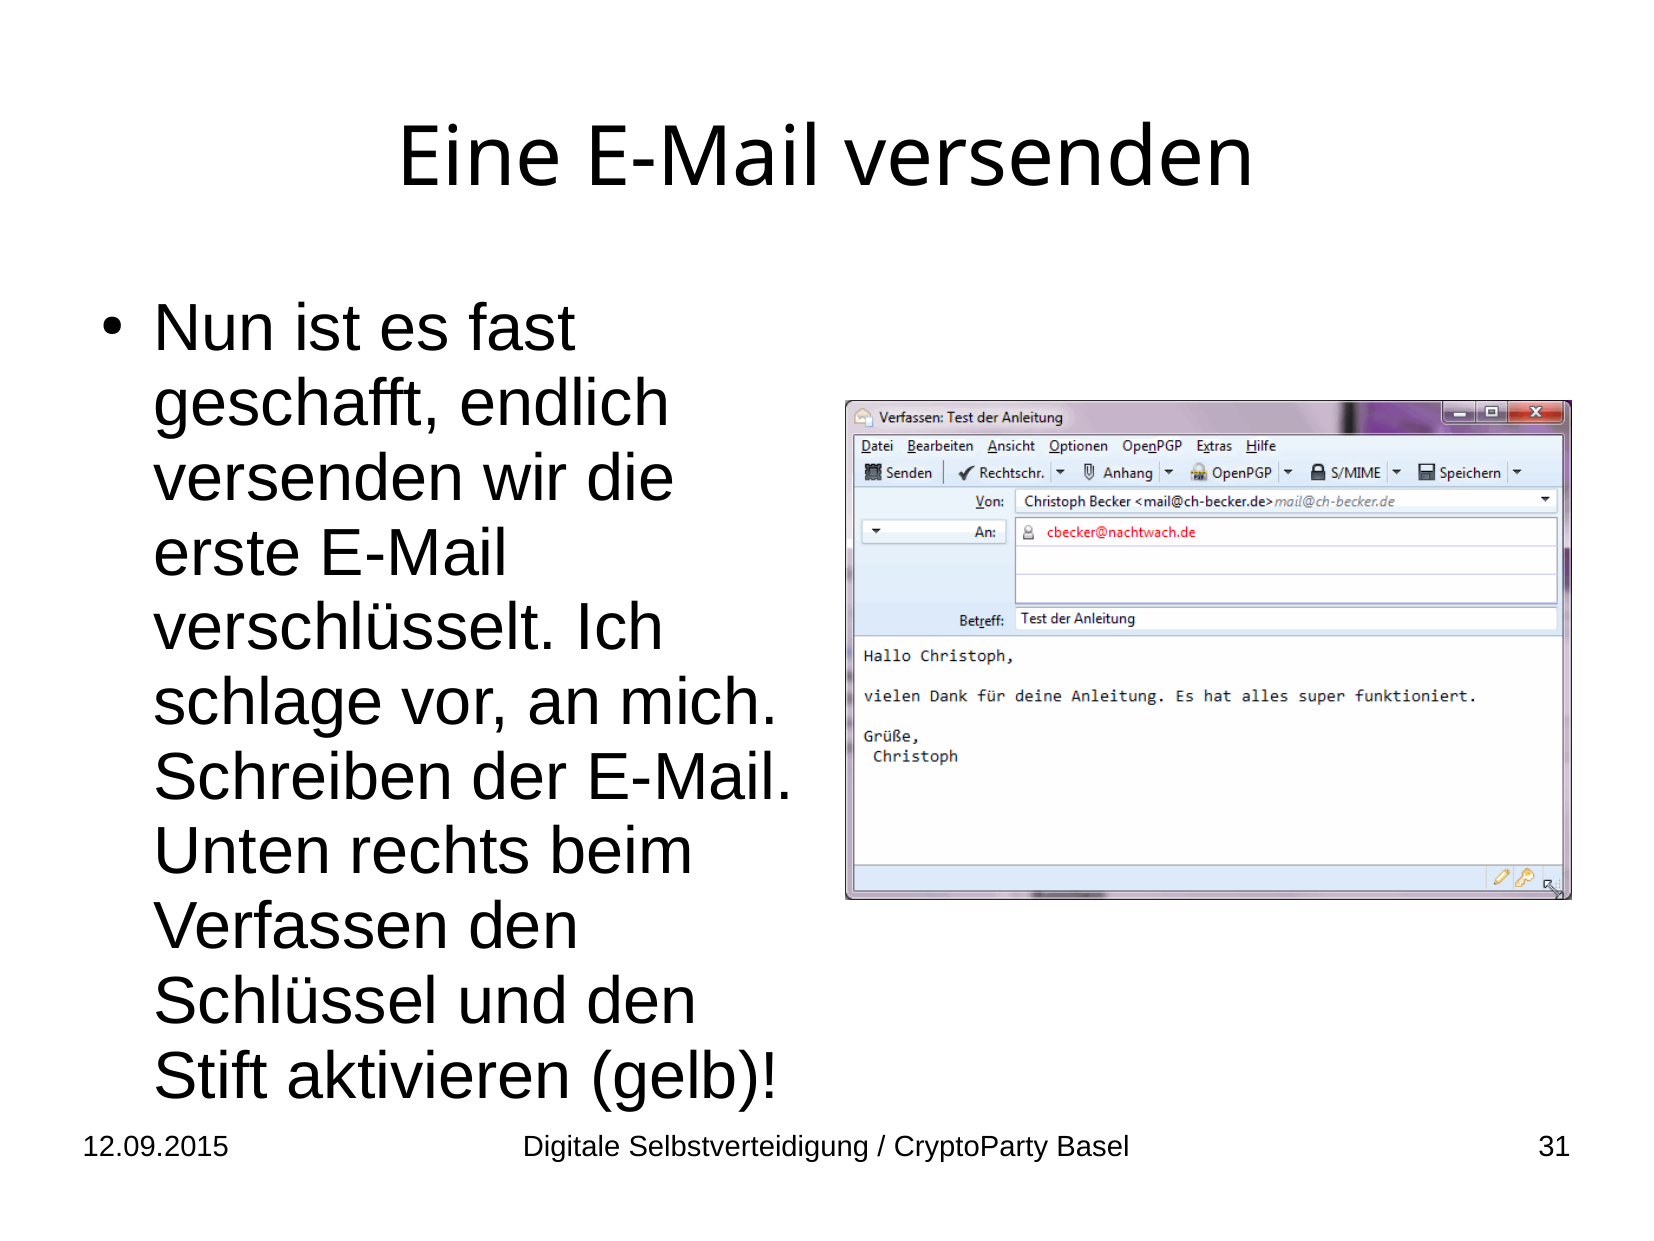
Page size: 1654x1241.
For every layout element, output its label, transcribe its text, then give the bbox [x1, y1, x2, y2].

picture [845, 400, 1572, 900]
title Eine E-Mail versenden [82, 49, 1571, 257]
list Nun ist es fast geschafft, endlich versenden wir die erste E-Mail verschlüsselt. Ich schlage vor, an mich. Schreiben der E-Mail. Unten rechts beim Verfassen den Schlüssel und den Stift aktivieren (gelb)! [82, 290, 809, 1113]
